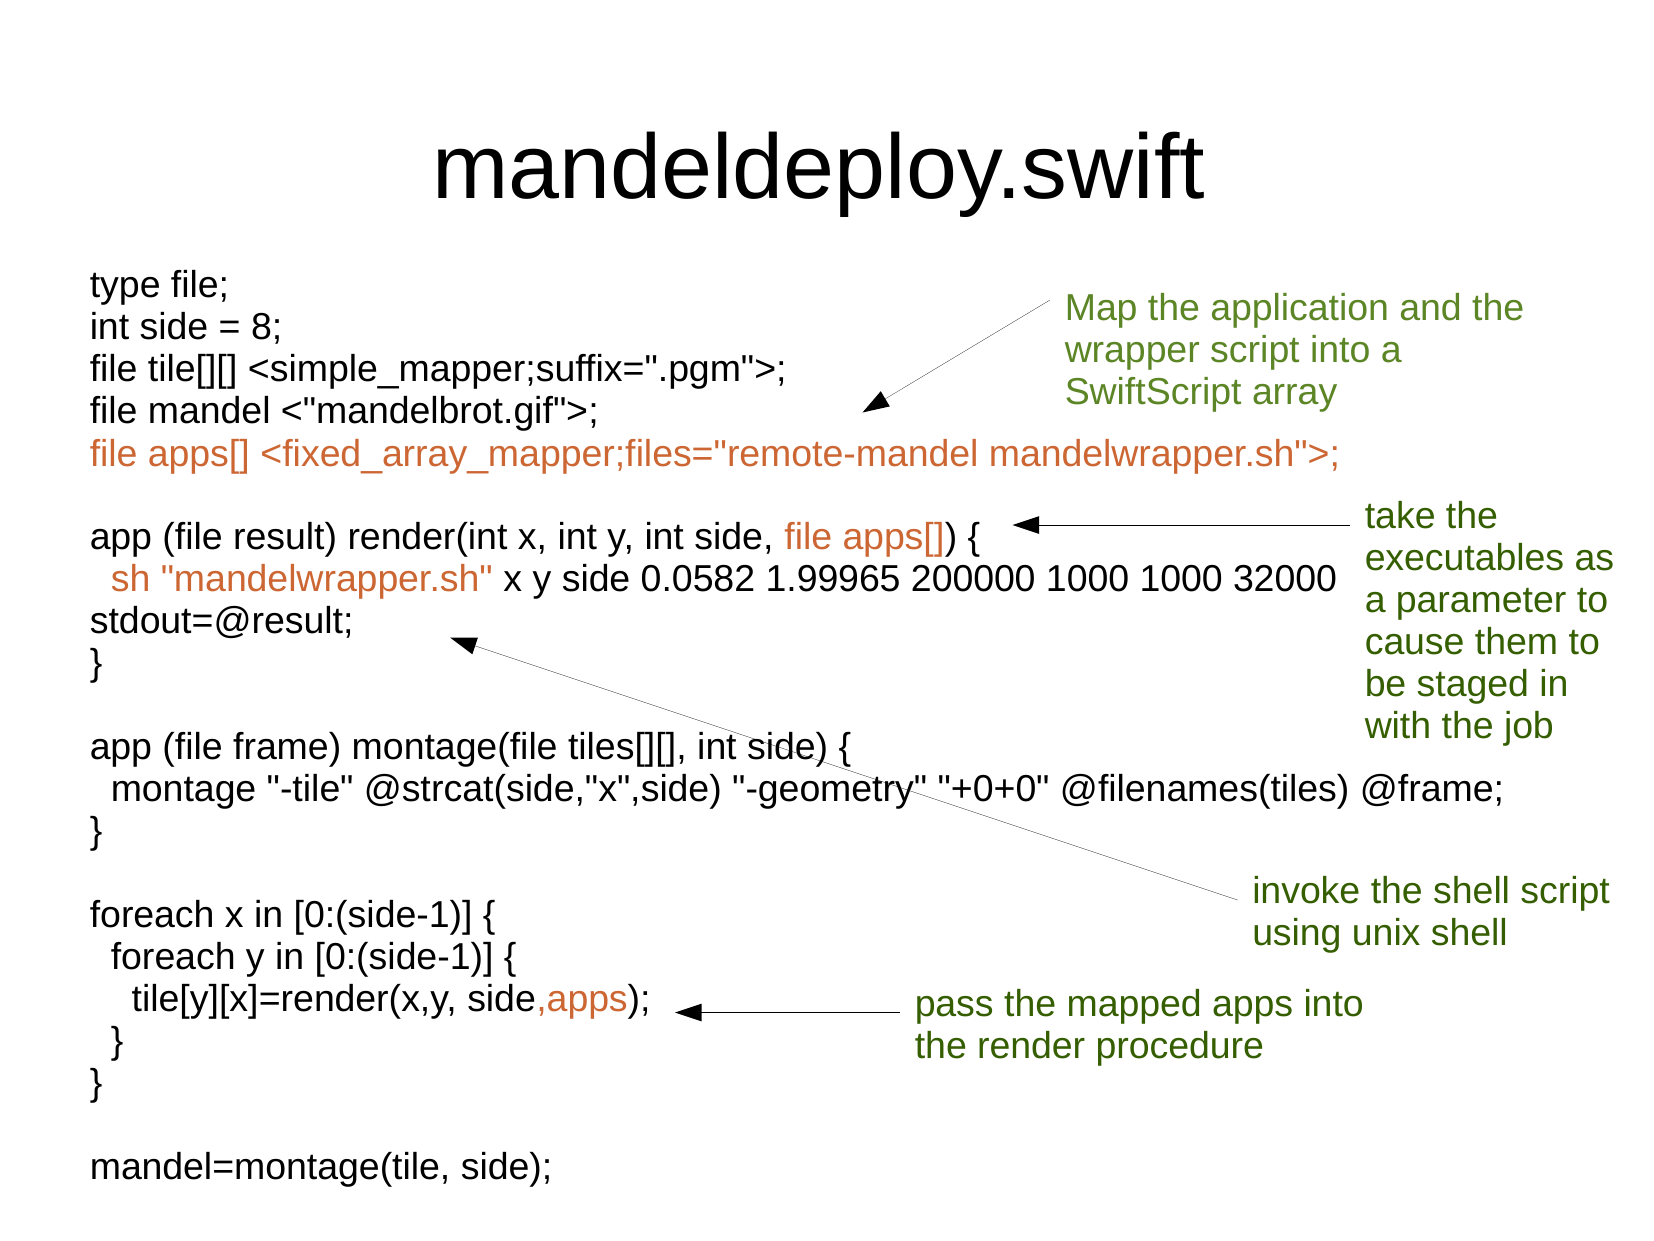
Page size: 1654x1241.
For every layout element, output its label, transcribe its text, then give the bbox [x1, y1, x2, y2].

text_box Map the application and the wrapper script into a SwiftScript array [1050, 279, 1576, 425]
title mandeldeploy.swift [75, 70, 1564, 256]
text_box pass the mapped apps into the render procedure [900, 975, 1426, 1077]
text_box invoke the shell script using unix shell [1237, 862, 1651, 964]
text_box take the executables as a parameter to cause them to be staged in with the job [1350, 487, 1654, 763]
text_box type file; int side = 8; file tile[][] <simple_mapper;suffix=".pgm">; file mandel <"mandelbrot.gif">; file apps[] <fixed_array_mapper;files="remote-mandel mandelwrapper.sh">; app (file result) render(int x, int y, int side, file apps[]) { sh "mandelwrapper.sh" x y side 0.0582 1.99965 200000 1000 1000 32000 stdout=@result; } app (file frame) montage(file tiles[][], int side) { montage "-tile" @strcat(side,"x",side) "-geometry" "+0+0" @filenames(tiles) @frame; } foreach x in [0:(side-1)] { foreach y in [0:(side-1)] { tile[y][x]=render(x,y, side,apps); } } mandel=montage(tile, side); [75, 256, 1613, 1241]
